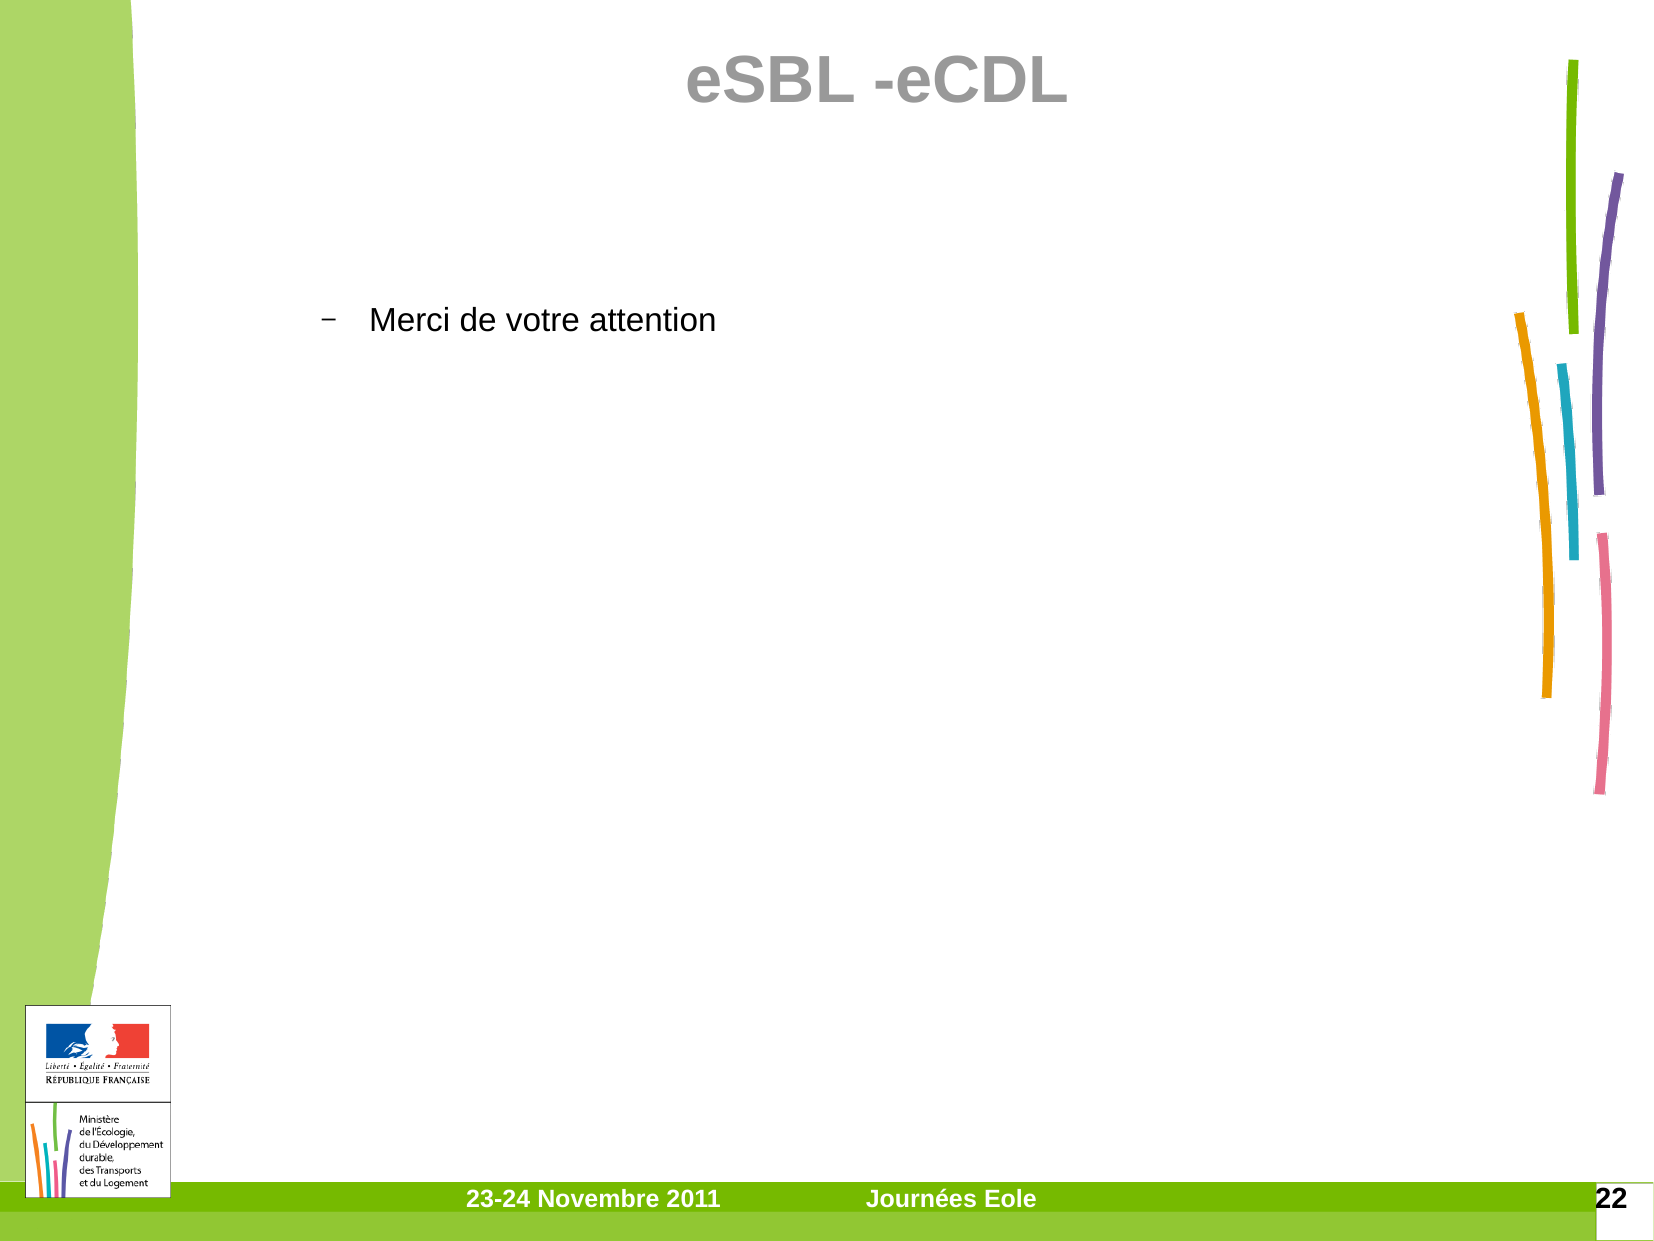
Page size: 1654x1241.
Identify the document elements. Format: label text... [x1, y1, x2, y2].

picture [0, 0, 1654, 1241]
list Merci de votre attention [156, 230, 1486, 1050]
title eSBL -eCDL [133, 0, 1622, 159]
